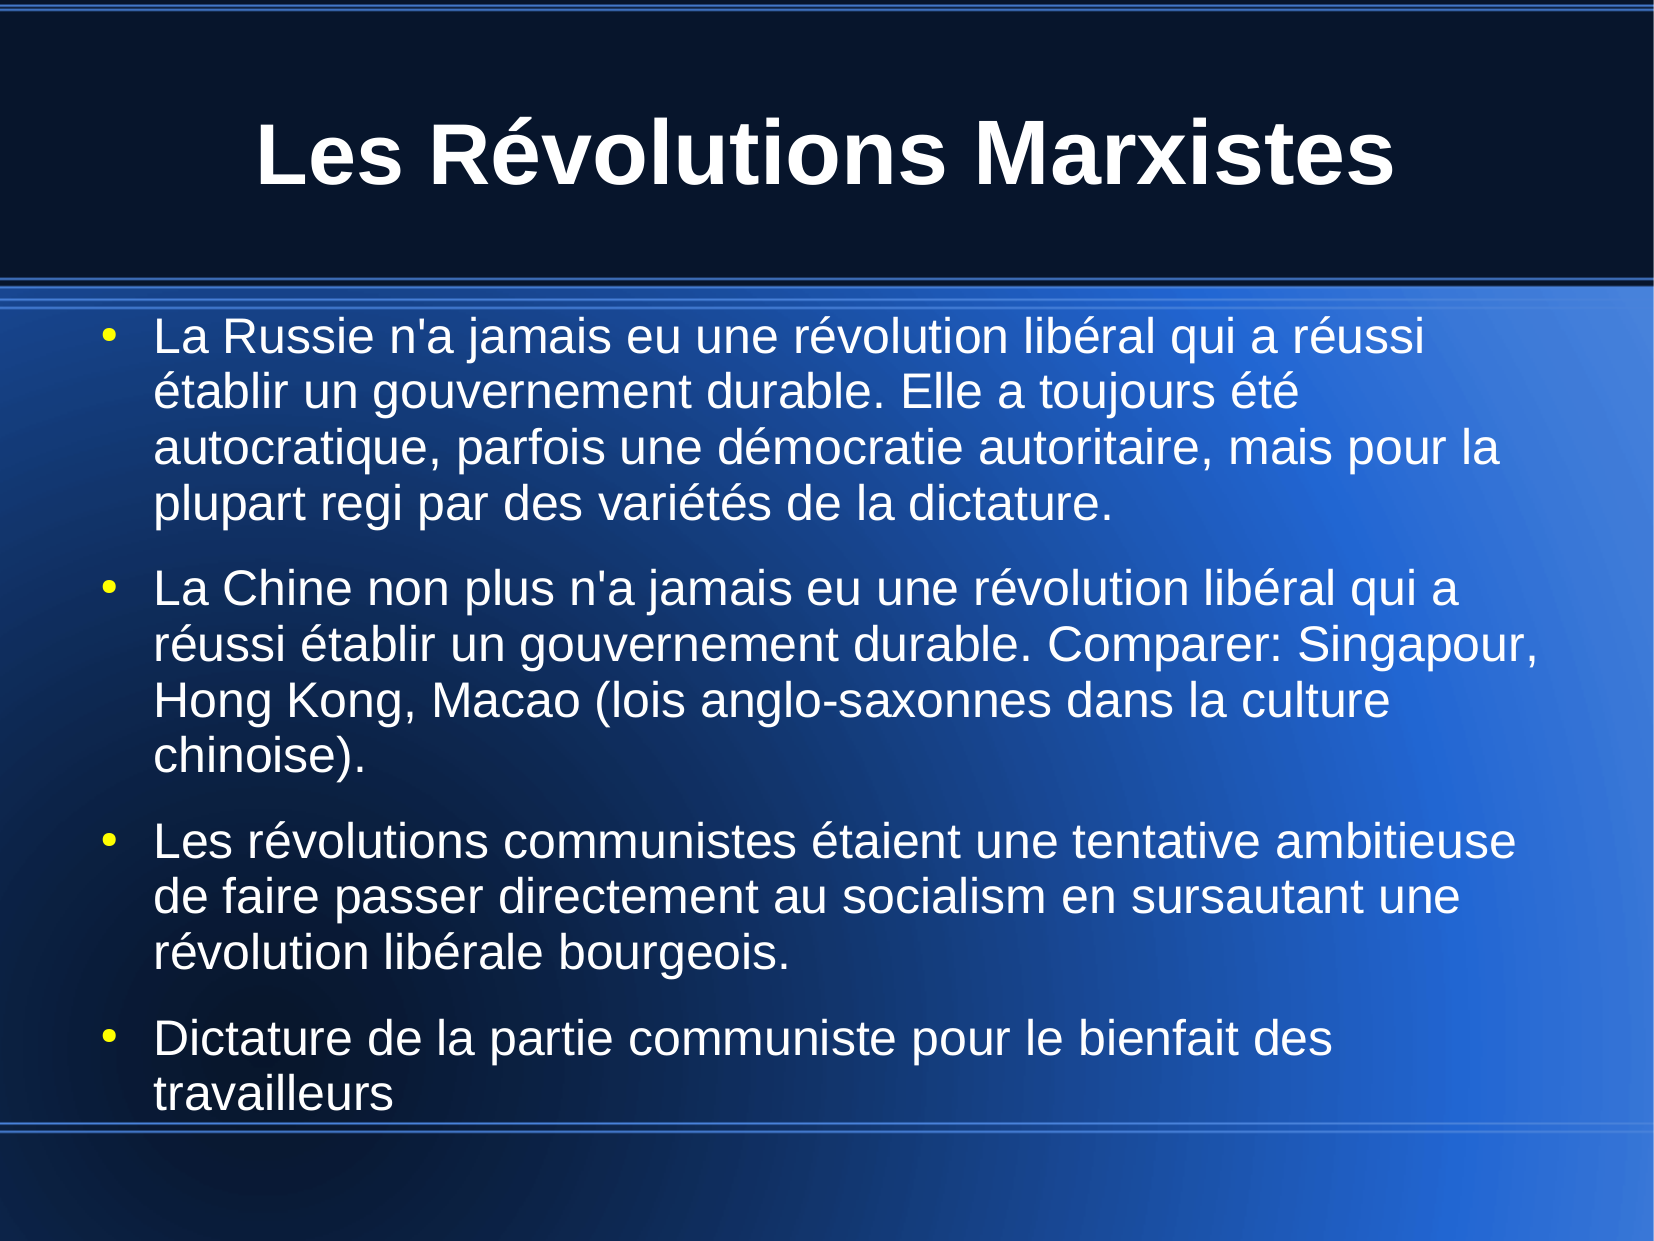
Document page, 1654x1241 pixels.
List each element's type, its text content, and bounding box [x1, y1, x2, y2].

picture [0, 0, 1654, 1241]
title Les Révolutions Marxistes [82, 49, 1571, 257]
list La Russie n'a jamais eu une révolution libéral qui a réussi établir un gouvernement durable. Elle a toujours été autocratique, parfois une démocratie autoritaire, mais pour la plupart regi par des variétés de la dictature. La Chine non plus n'a jamais eu une révolution libéral qui a réussi établir un gouvernement durable. Comparer: Singapour, Hong Kong, Macao (lois anglo-saxonnes dans la culture chinoise). Les révolutions communistes étaient une tentative ambitieuse de faire passer directement au socialism en sursautant une révolution libérale bourgeois. Dictature de la partie communiste pour le bienfait des travailleurs [82, 307, 1571, 1190]
